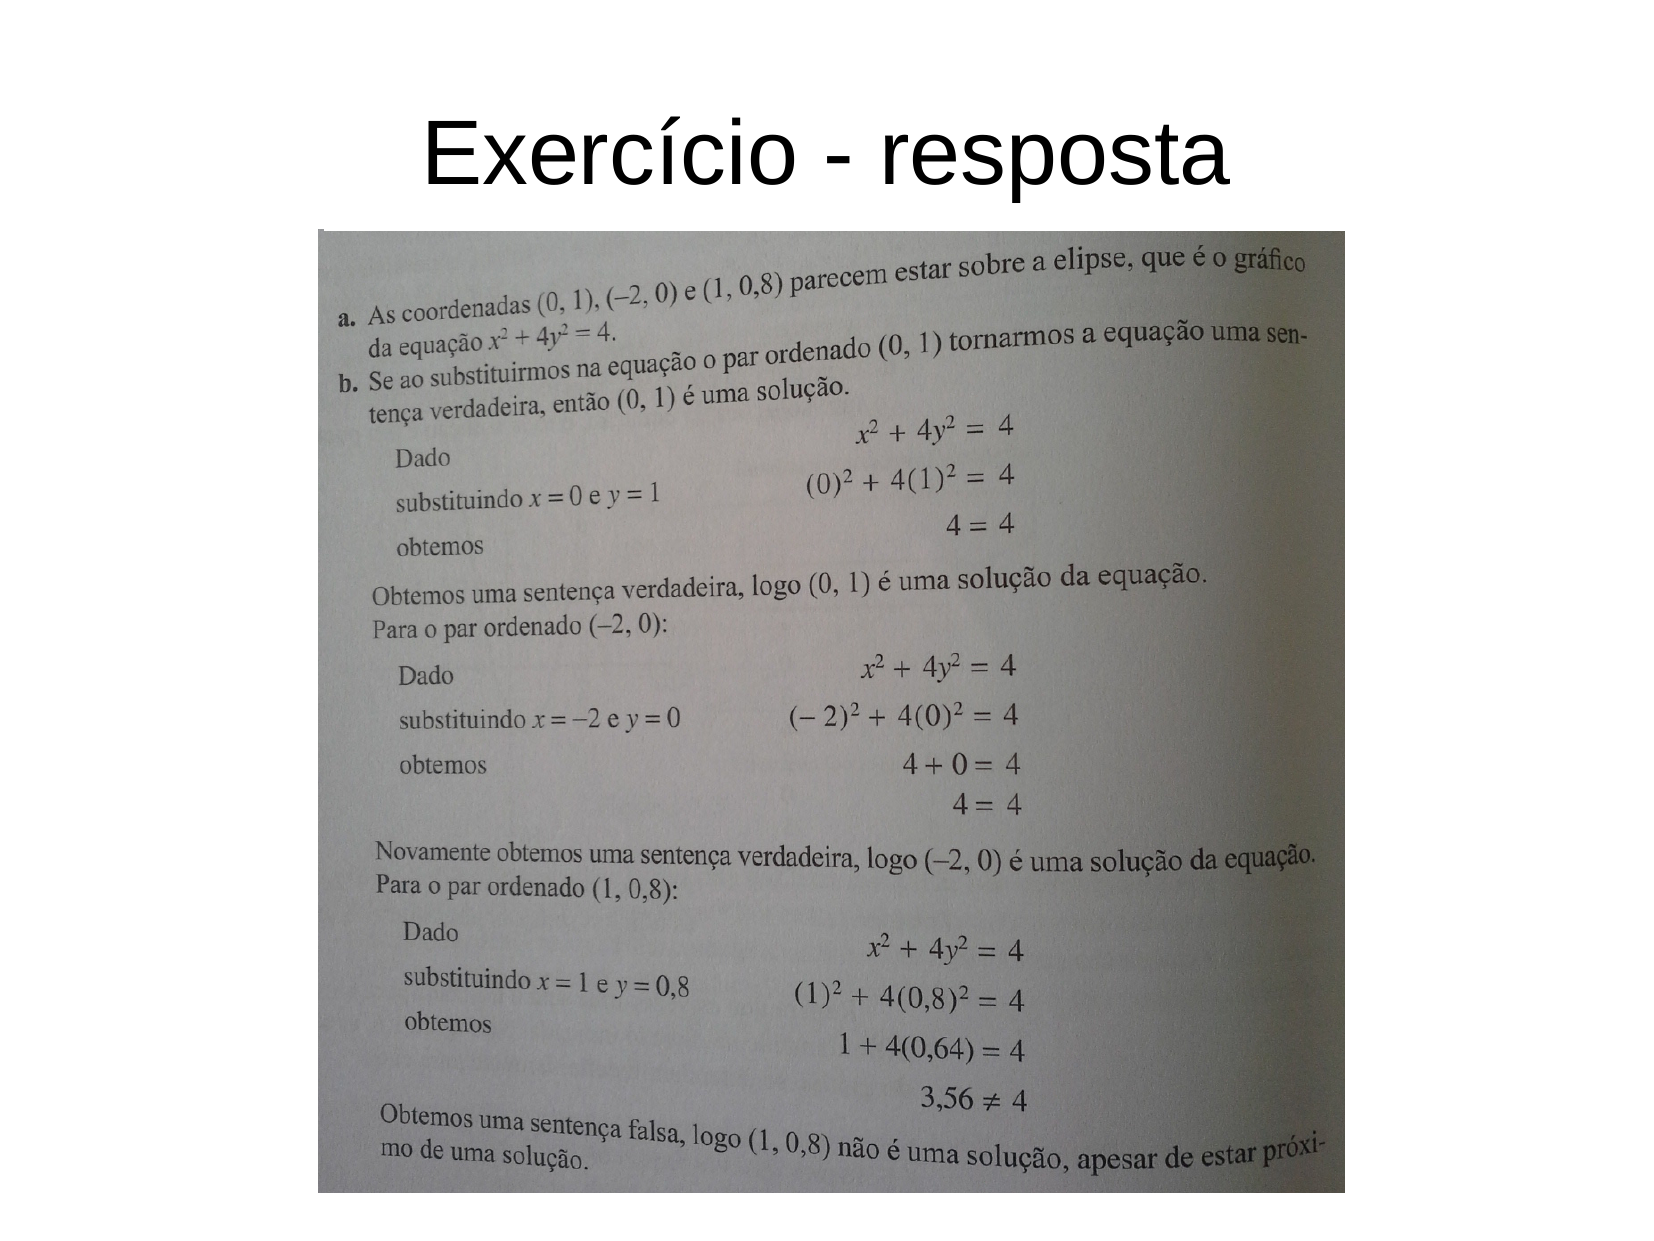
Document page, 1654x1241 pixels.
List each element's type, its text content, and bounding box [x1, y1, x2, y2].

picture [318, 229, 1345, 1193]
title Exercício - resposta [82, 49, 1571, 257]
